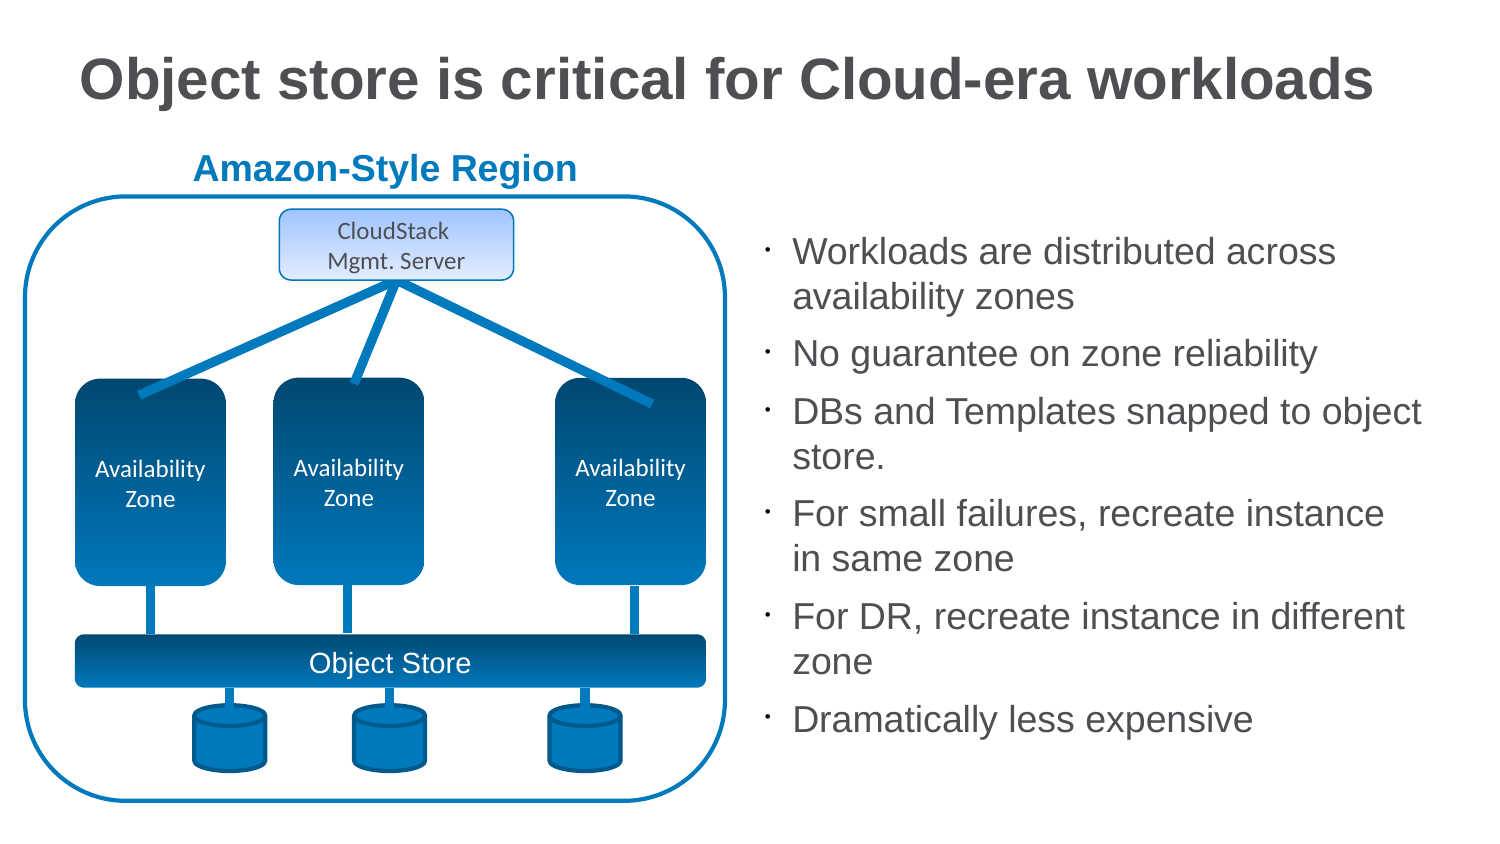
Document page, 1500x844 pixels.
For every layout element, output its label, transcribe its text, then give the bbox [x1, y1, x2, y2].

text_box CloudStack Mgmt. Server [279, 209, 514, 281]
text_box Availability Zone [273, 377, 425, 586]
text_box [354, 705, 426, 772]
text_box Availability Zone [75, 378, 227, 587]
text_box Object Store [282, 637, 499, 687]
text_box Amazon-Style Region [181, 147, 590, 195]
text_box [194, 705, 266, 772]
text_box [549, 705, 621, 772]
text_box Workloads are distributed across availability zones No guarantee on zone reliability DBs and Templates snapped to object store. For small failures, recreate instance in same zone For DR, recreate instance in different zone Dramatically less expensive [749, 219, 1438, 765]
title Object store is critical for Cloud-era workloads [65, 34, 1438, 140]
text_box Availability Zone [555, 377, 707, 586]
text_box [74, 634, 707, 688]
